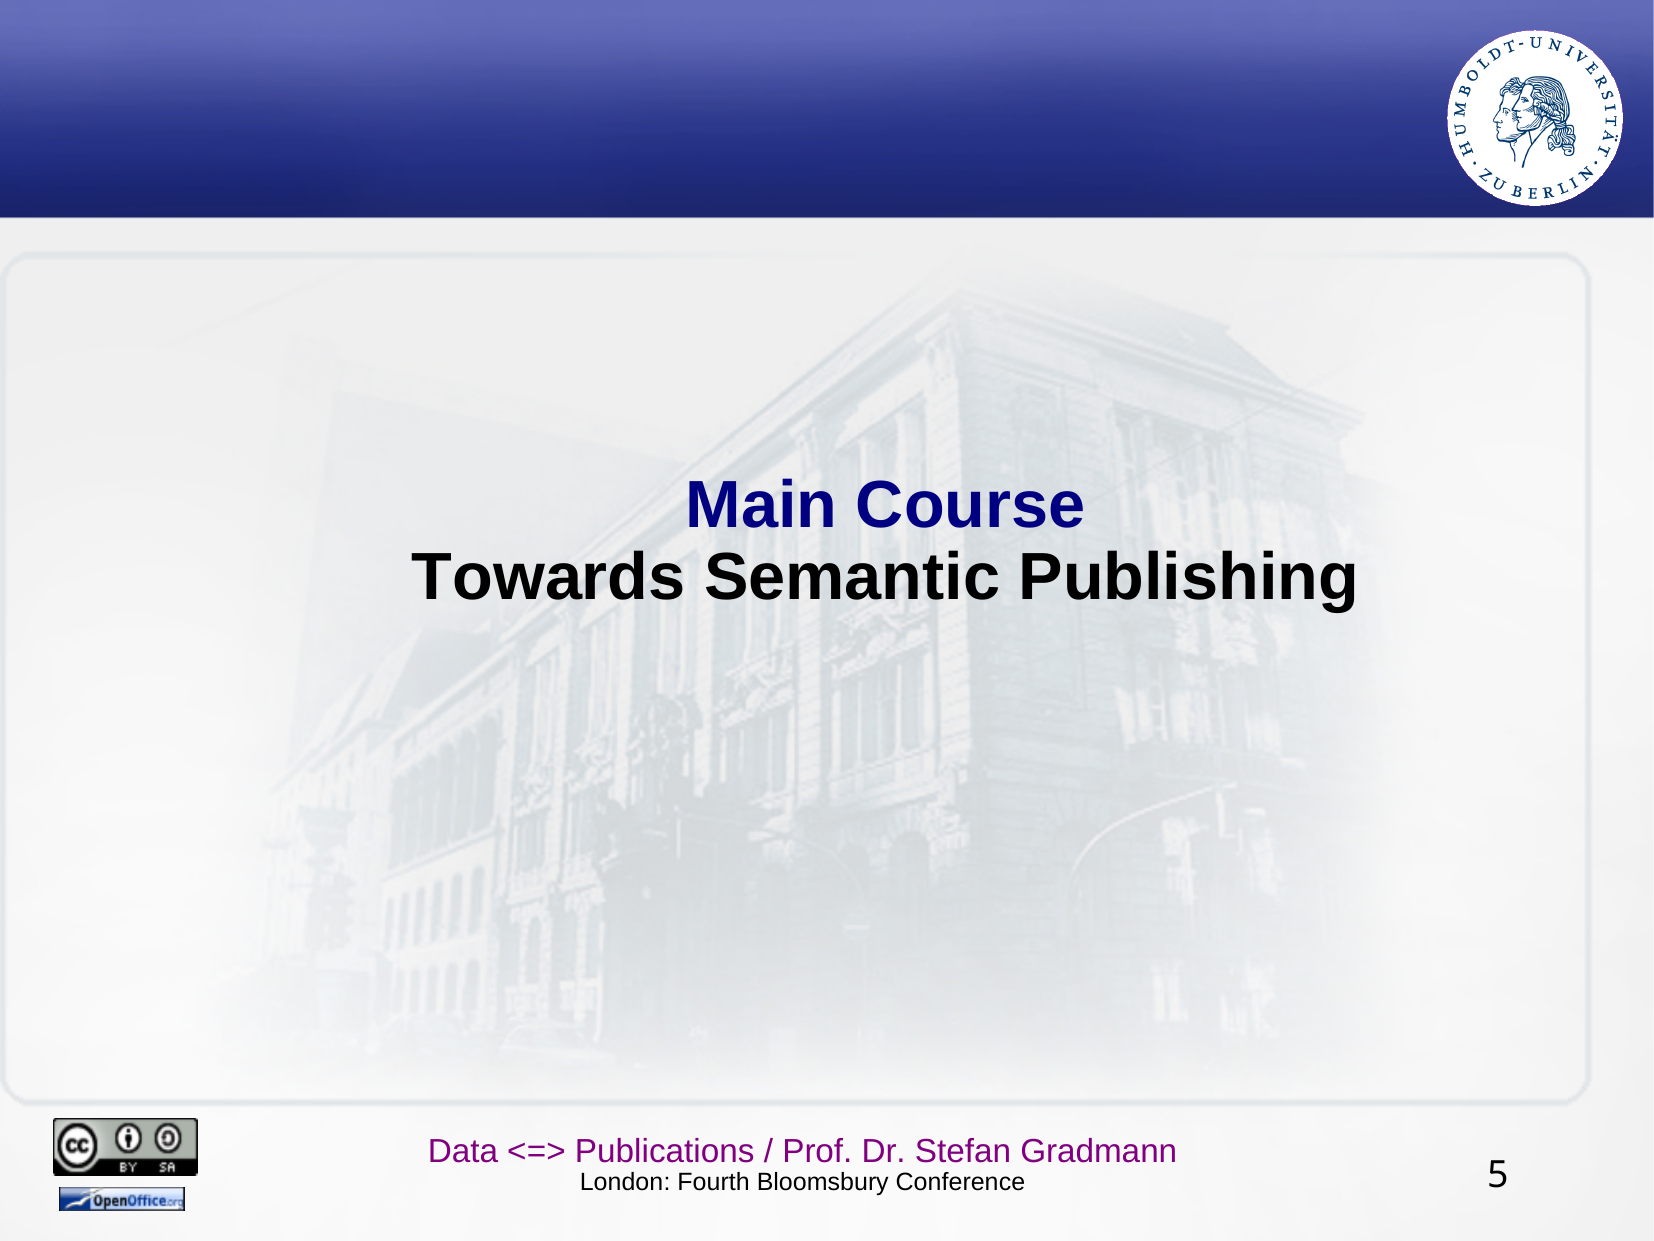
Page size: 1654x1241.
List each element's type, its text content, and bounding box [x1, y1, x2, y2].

subtitle Main Course Towards Semantic Publishing [147, 7, 1624, 1077]
picture [0, 0, 1654, 1241]
